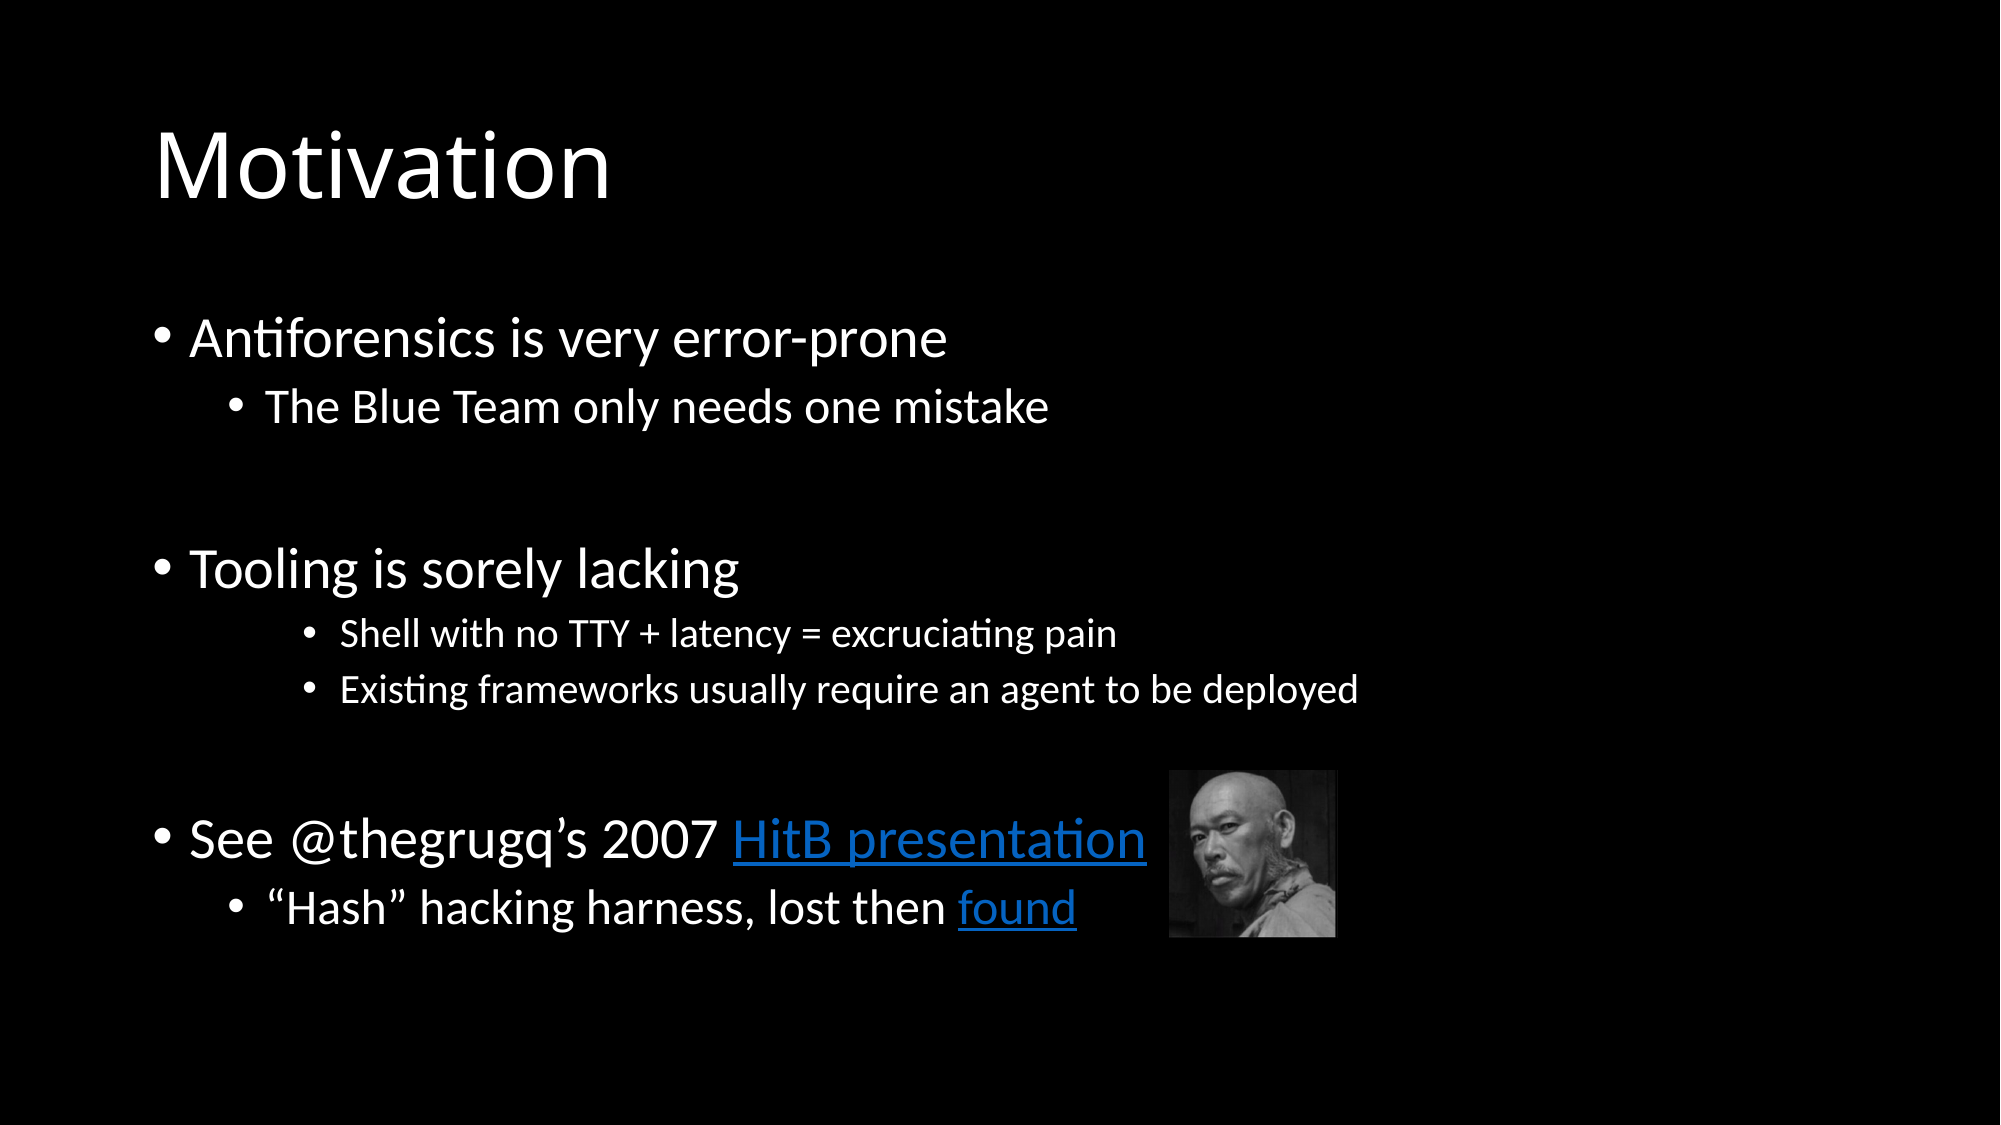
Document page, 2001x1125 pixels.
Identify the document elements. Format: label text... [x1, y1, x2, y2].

picture [1169, 770, 1338, 938]
list Antiforensics is very error-prone The Blue Team only needs one mistake Tooling is sorely lacking Shell with no TTY + latency = excruciating pain Existing frameworks usually require an agent to be deployed See @thegrugq’s 2007 HitB presentation “Hash” hacking harness, lost then found [137, 299, 1863, 1014]
title Motivation [137, 59, 1863, 278]
